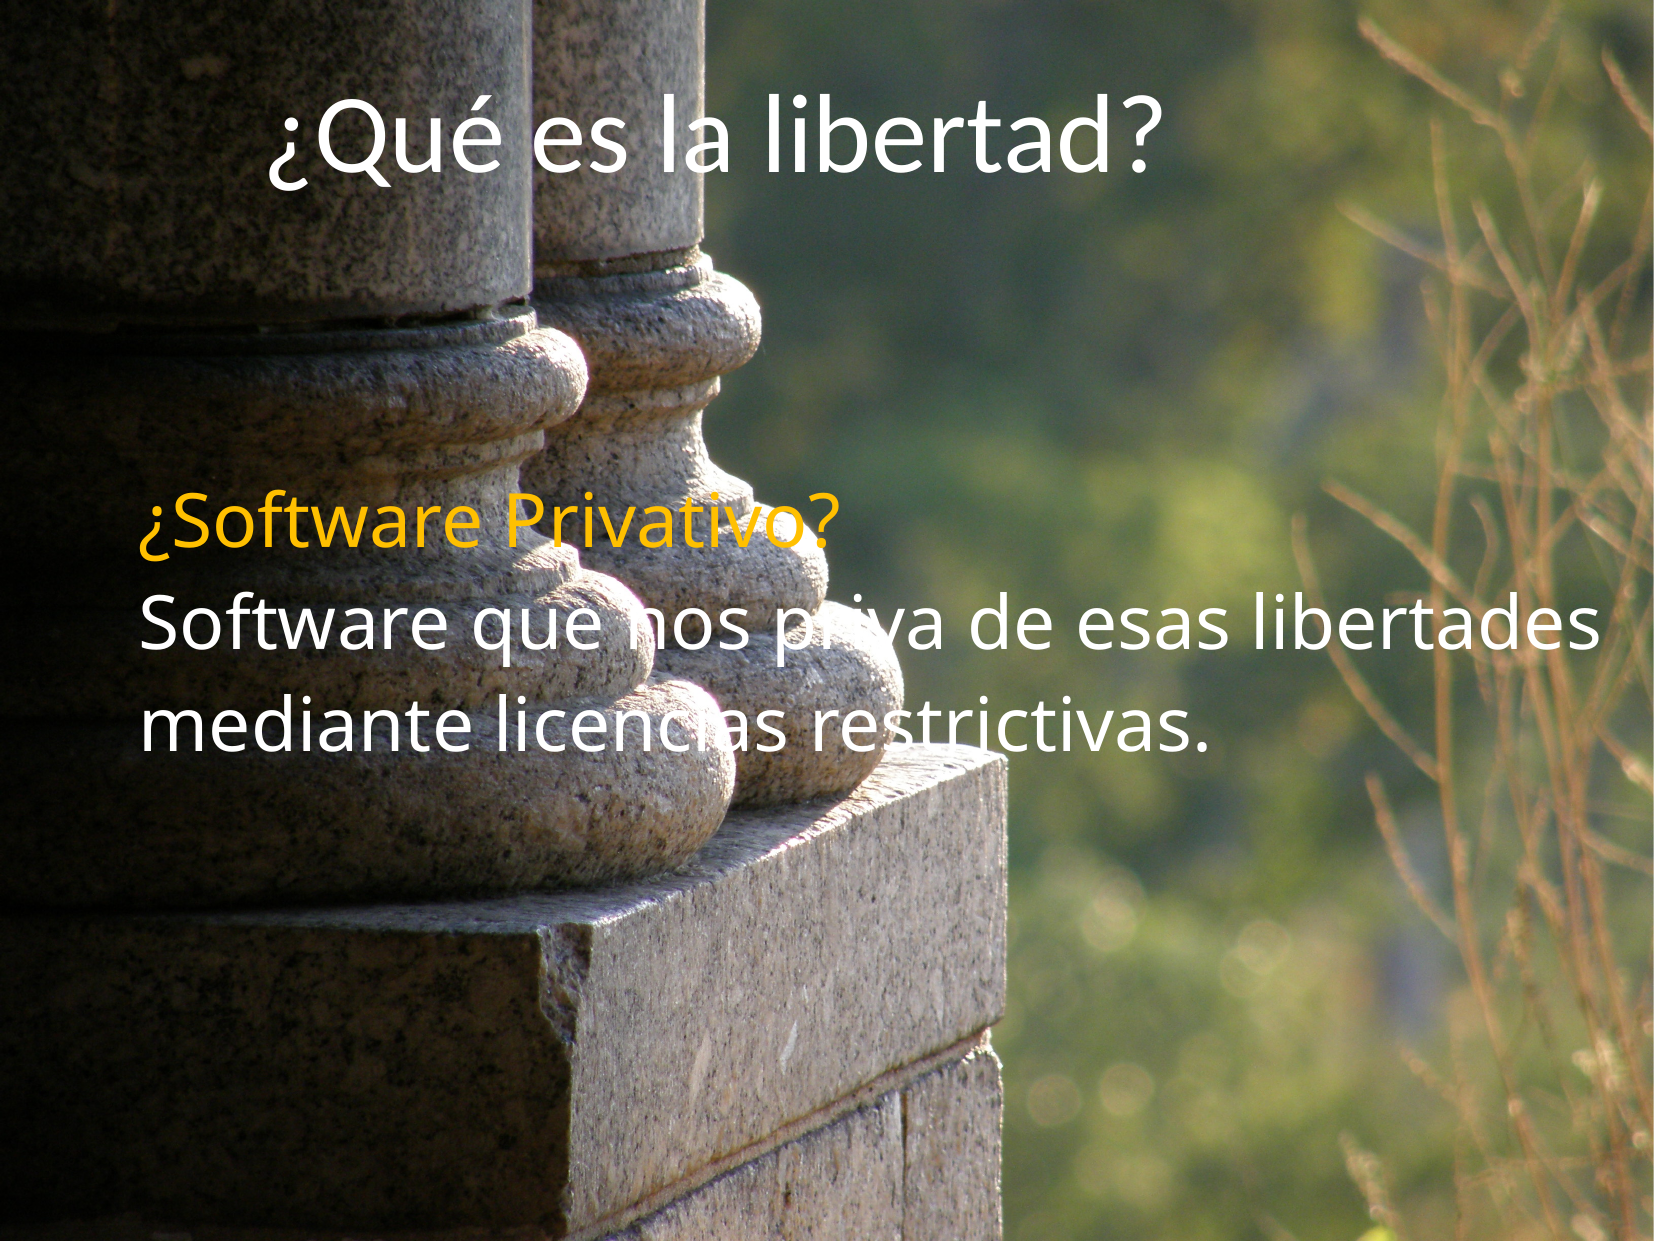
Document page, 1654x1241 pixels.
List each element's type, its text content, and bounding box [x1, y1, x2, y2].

picture [0, 0, 1654, 1241]
text_box ¿Qué es la libertad? [247, 80, 1483, 208]
text_box ¿Software Privativo? Software que nos priva de esas libertades mediante licencias restrictivas. [124, 459, 1630, 782]
